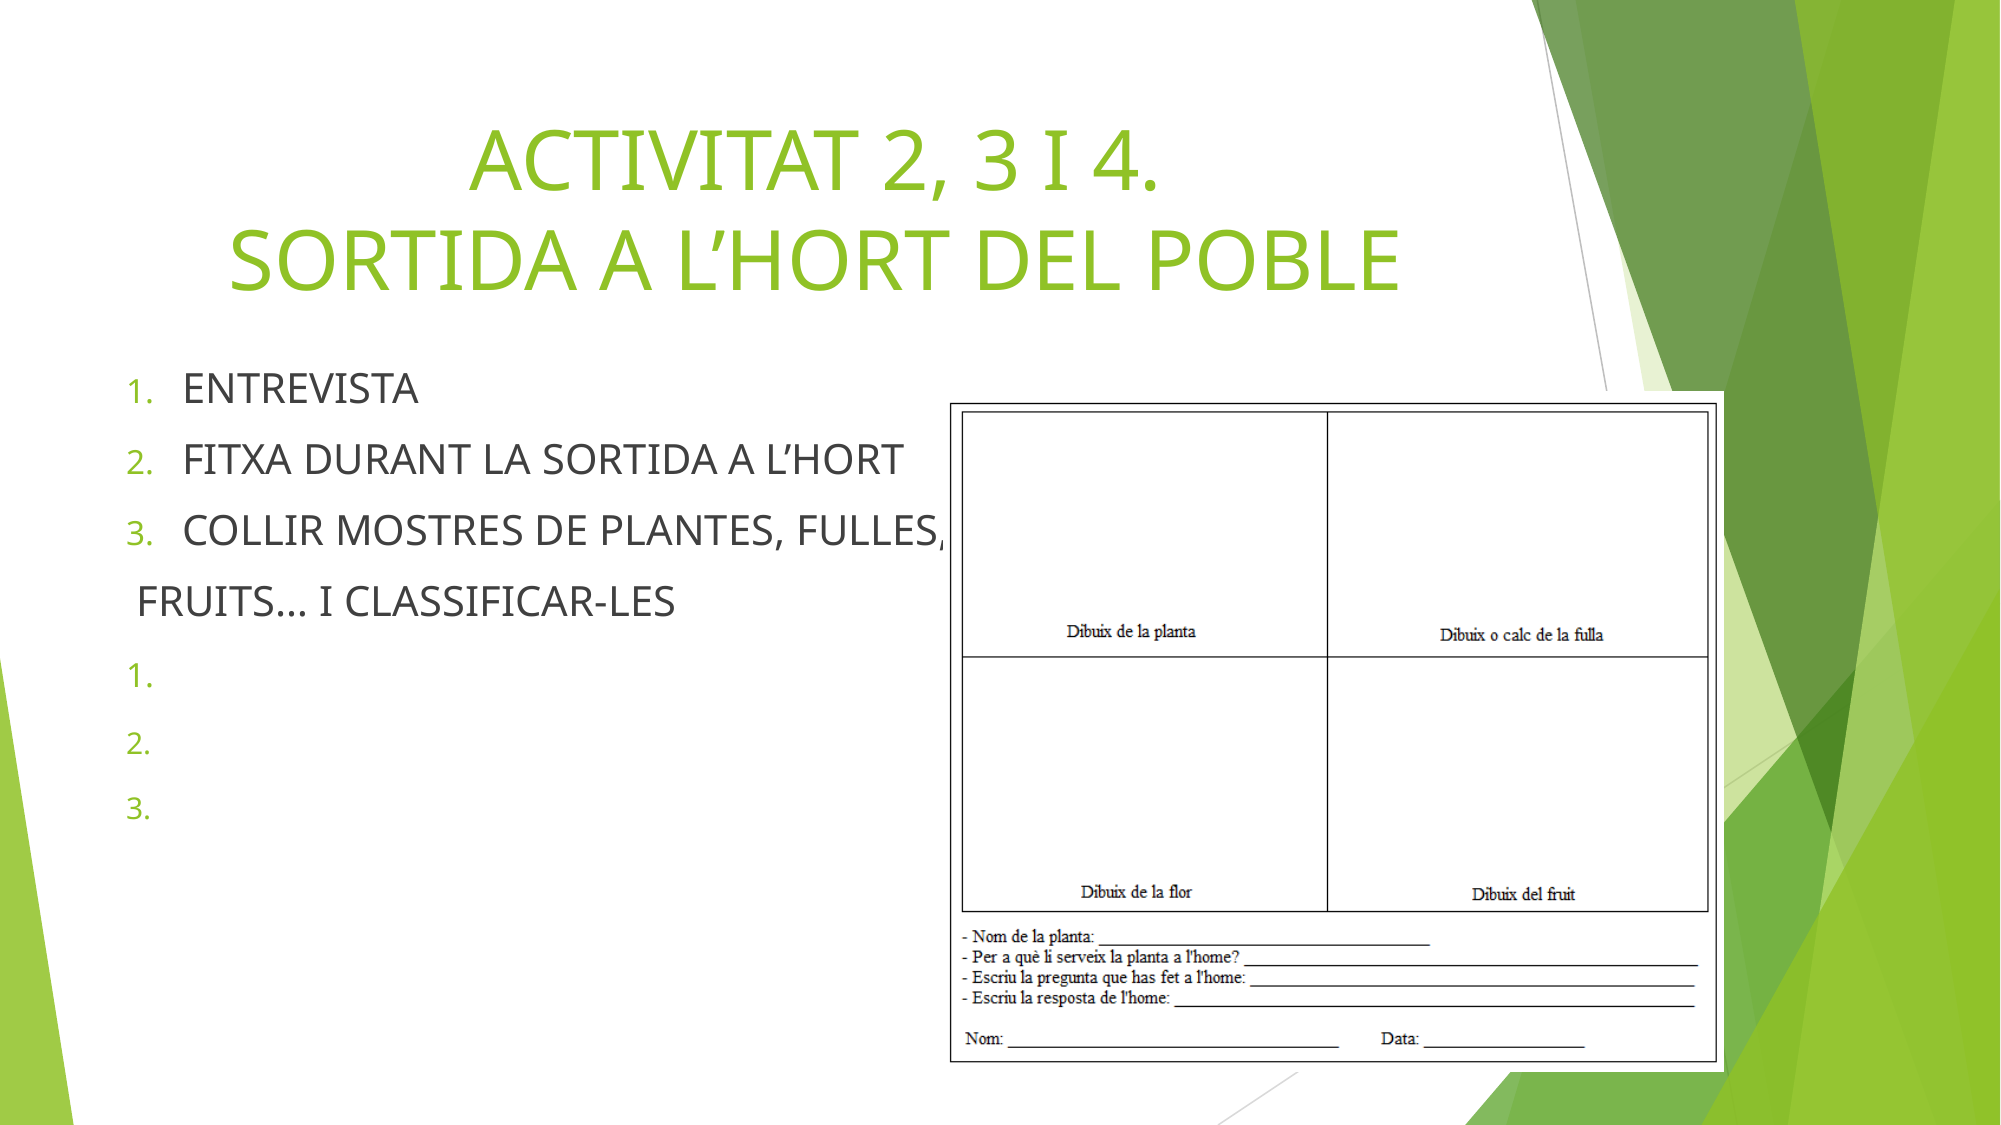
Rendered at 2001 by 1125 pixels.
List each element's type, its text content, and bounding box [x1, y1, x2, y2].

list ENTREVISTA FITXA DURANT LA SORTIDA A L’HORT COLLIR MOSTRES DE PLANTES, FULLES, FRUITS… I CLASSIFICAR-LES [111, 354, 1522, 861]
picture [943, 391, 1724, 1072]
title ACTIVITAT 2, 3 I 4. SORTIDA A L’HORT DEL POBLE [111, 99, 1522, 317]
